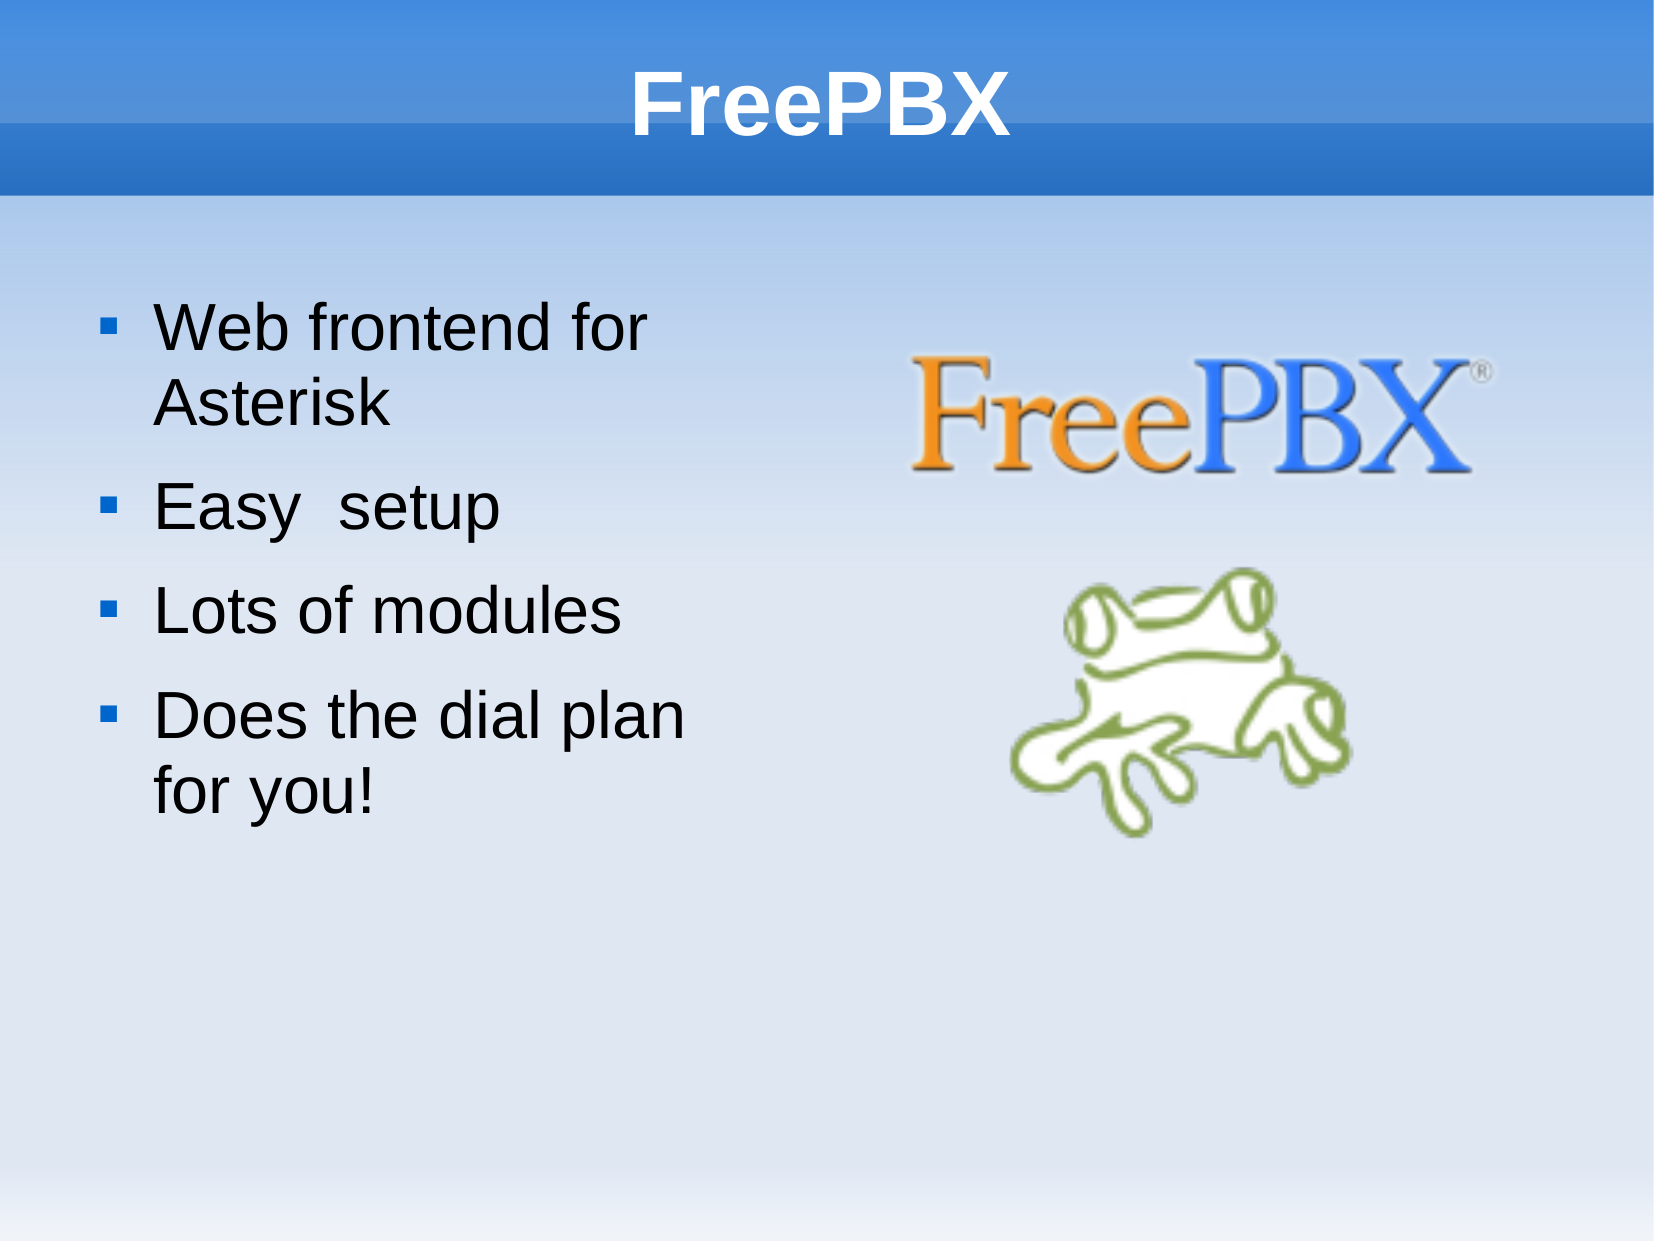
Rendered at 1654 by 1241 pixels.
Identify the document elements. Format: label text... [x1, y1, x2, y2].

picture [0, 0, 1654, 1241]
title FreePBX [76, 7, 1565, 200]
list Web frontend for Asterisk Easy setup Lots of modules Does the dial plan for you! [82, 290, 751, 1094]
